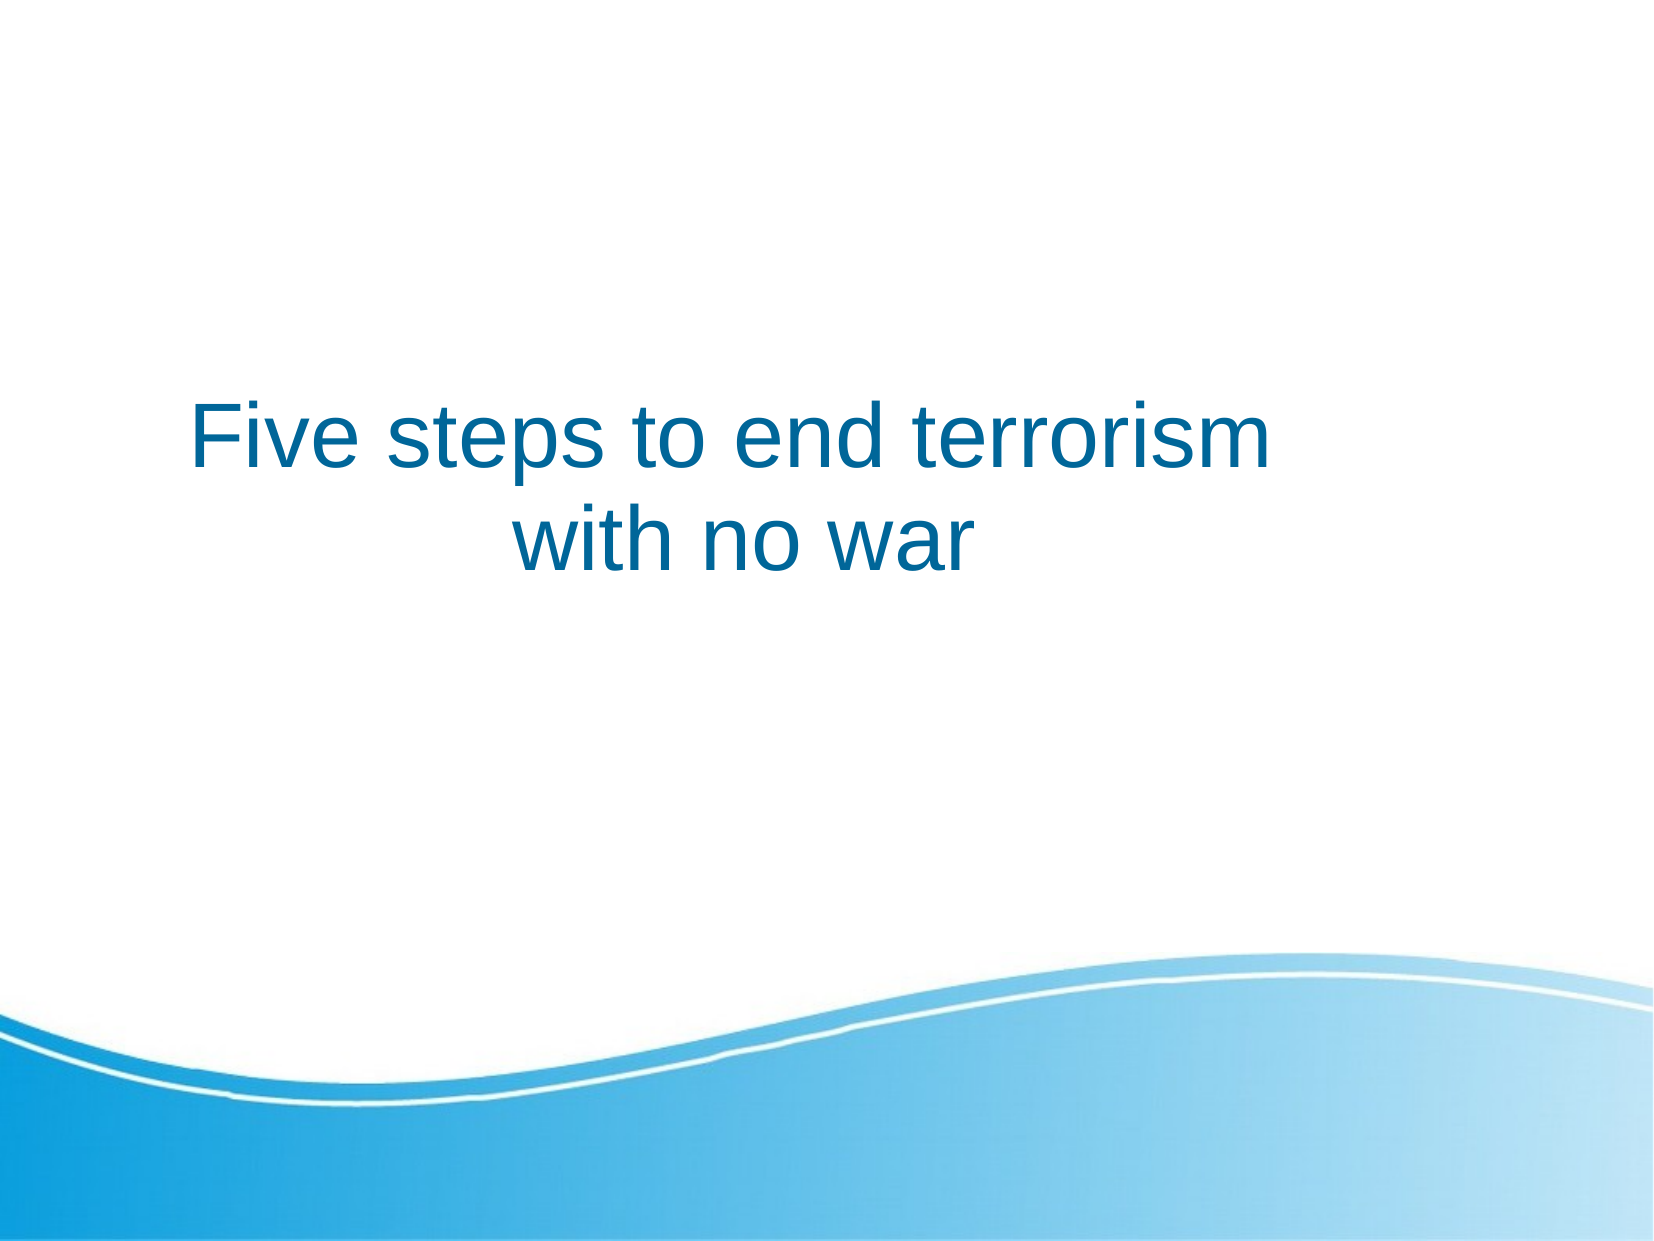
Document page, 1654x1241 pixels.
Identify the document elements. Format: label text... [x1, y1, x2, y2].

title Five steps to end terrorism with no war [0, 384, 1489, 592]
picture [0, 952, 1654, 1241]
